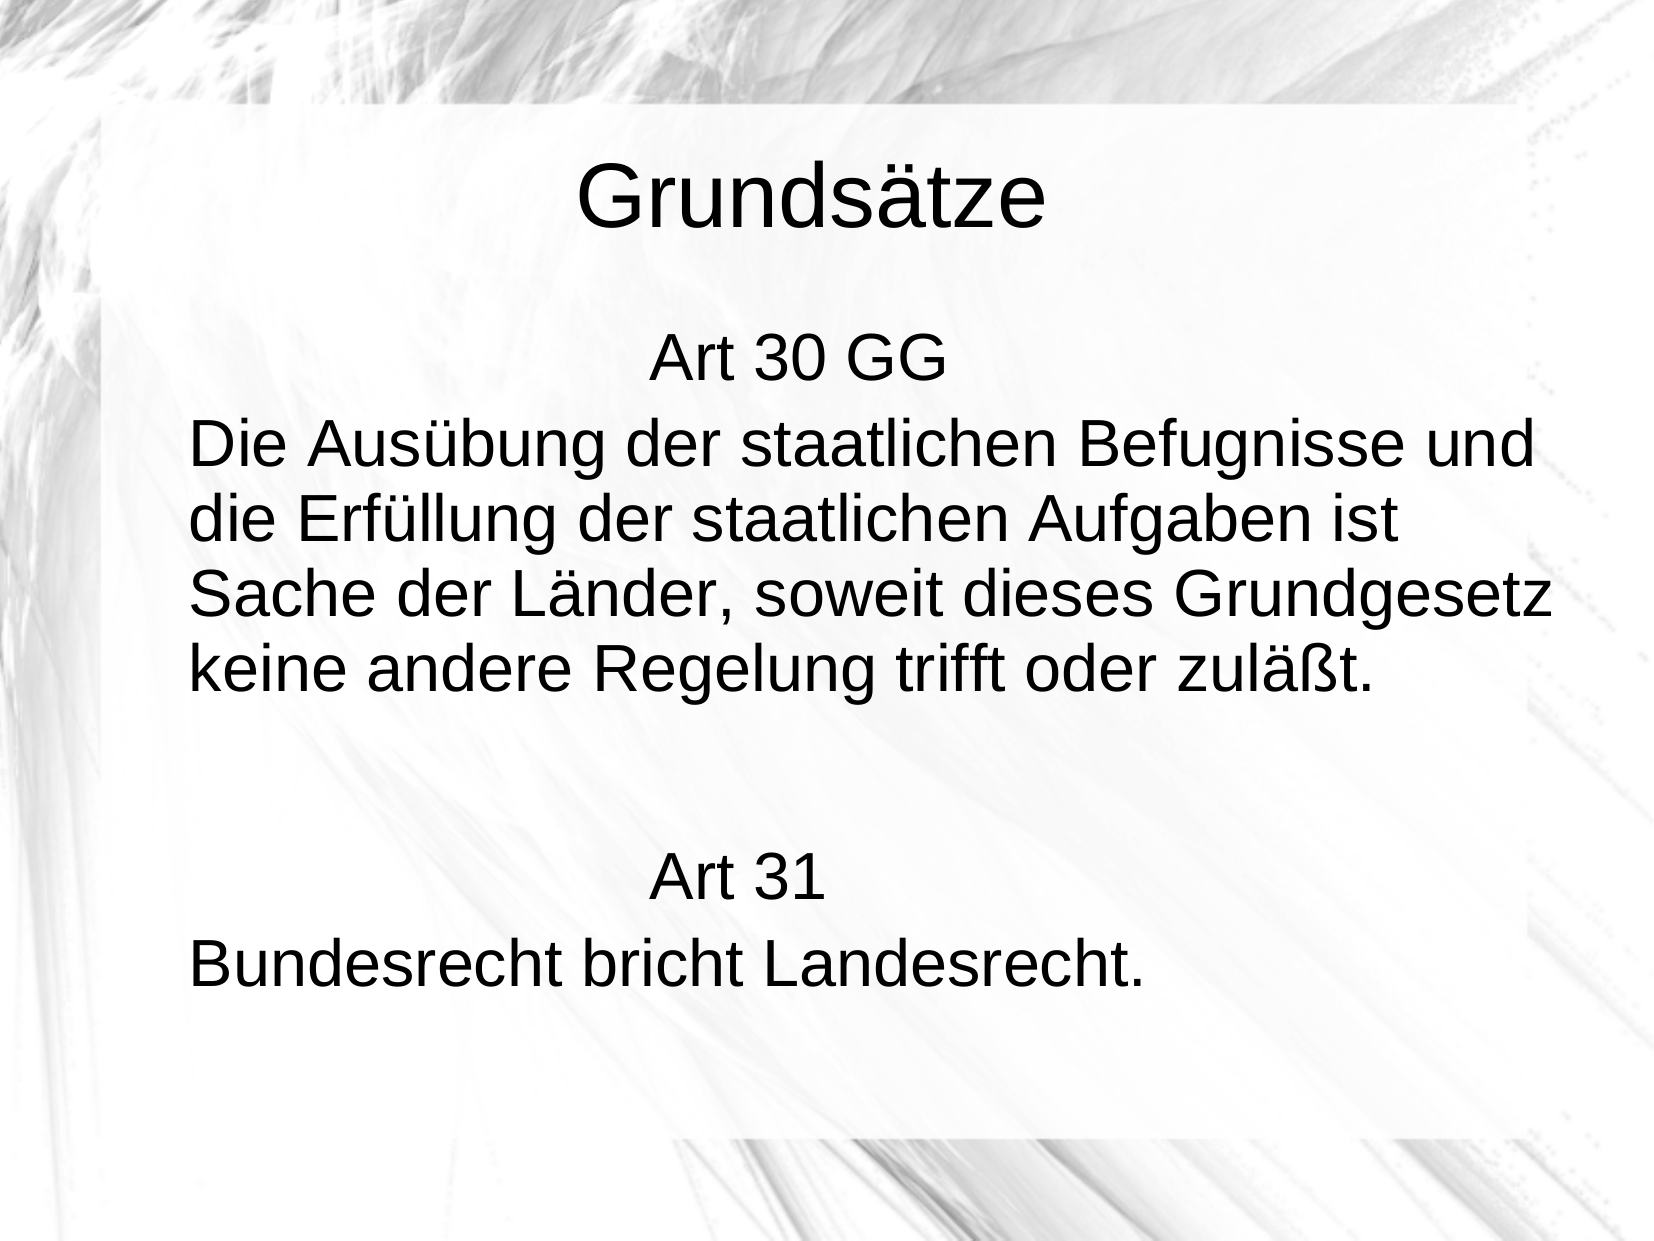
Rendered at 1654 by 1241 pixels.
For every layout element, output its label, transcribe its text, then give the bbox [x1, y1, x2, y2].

list Art 30 GG Die Ausübung der staatlichen Befugnisse und die Erfüllung der staatlichen Aufgaben ist Sache der Länder, soweit dieses Grundgesetz keine andere Regelung trifft oder zuläßt. Art 31 Bundesrecht bricht Landesrecht. [118, 319, 1571, 1001]
picture [0, 0, 1654, 1241]
title Grundsätze [118, 112, 1506, 281]
